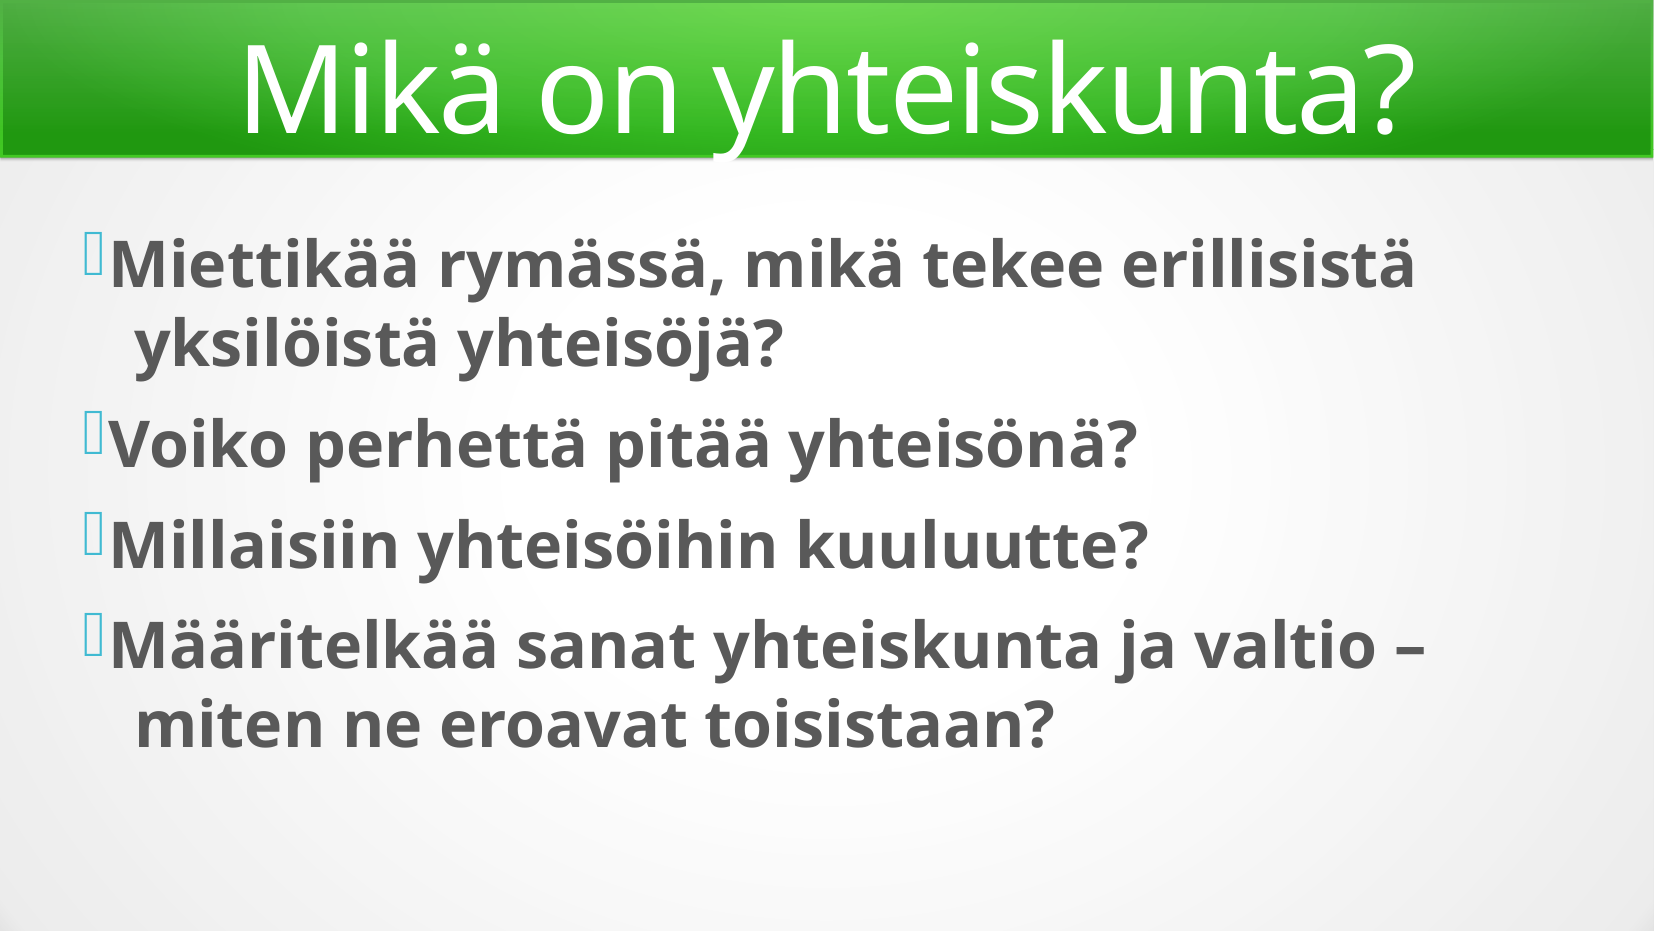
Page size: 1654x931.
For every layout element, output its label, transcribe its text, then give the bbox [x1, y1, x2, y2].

list Miettikää rymässä, mikä tekee erillisistä yksilöistä yhteisöjä? Voiko perhettä pitää yhteisönä? Millaisiin yhteisöihin kuuluutte? Määritelkää sanat yhteiskunta ja valtio – miten ne eroavat toisistaan? [82, 224, 1571, 764]
title Mikä on yhteiskunta? [82, 27, 1571, 151]
